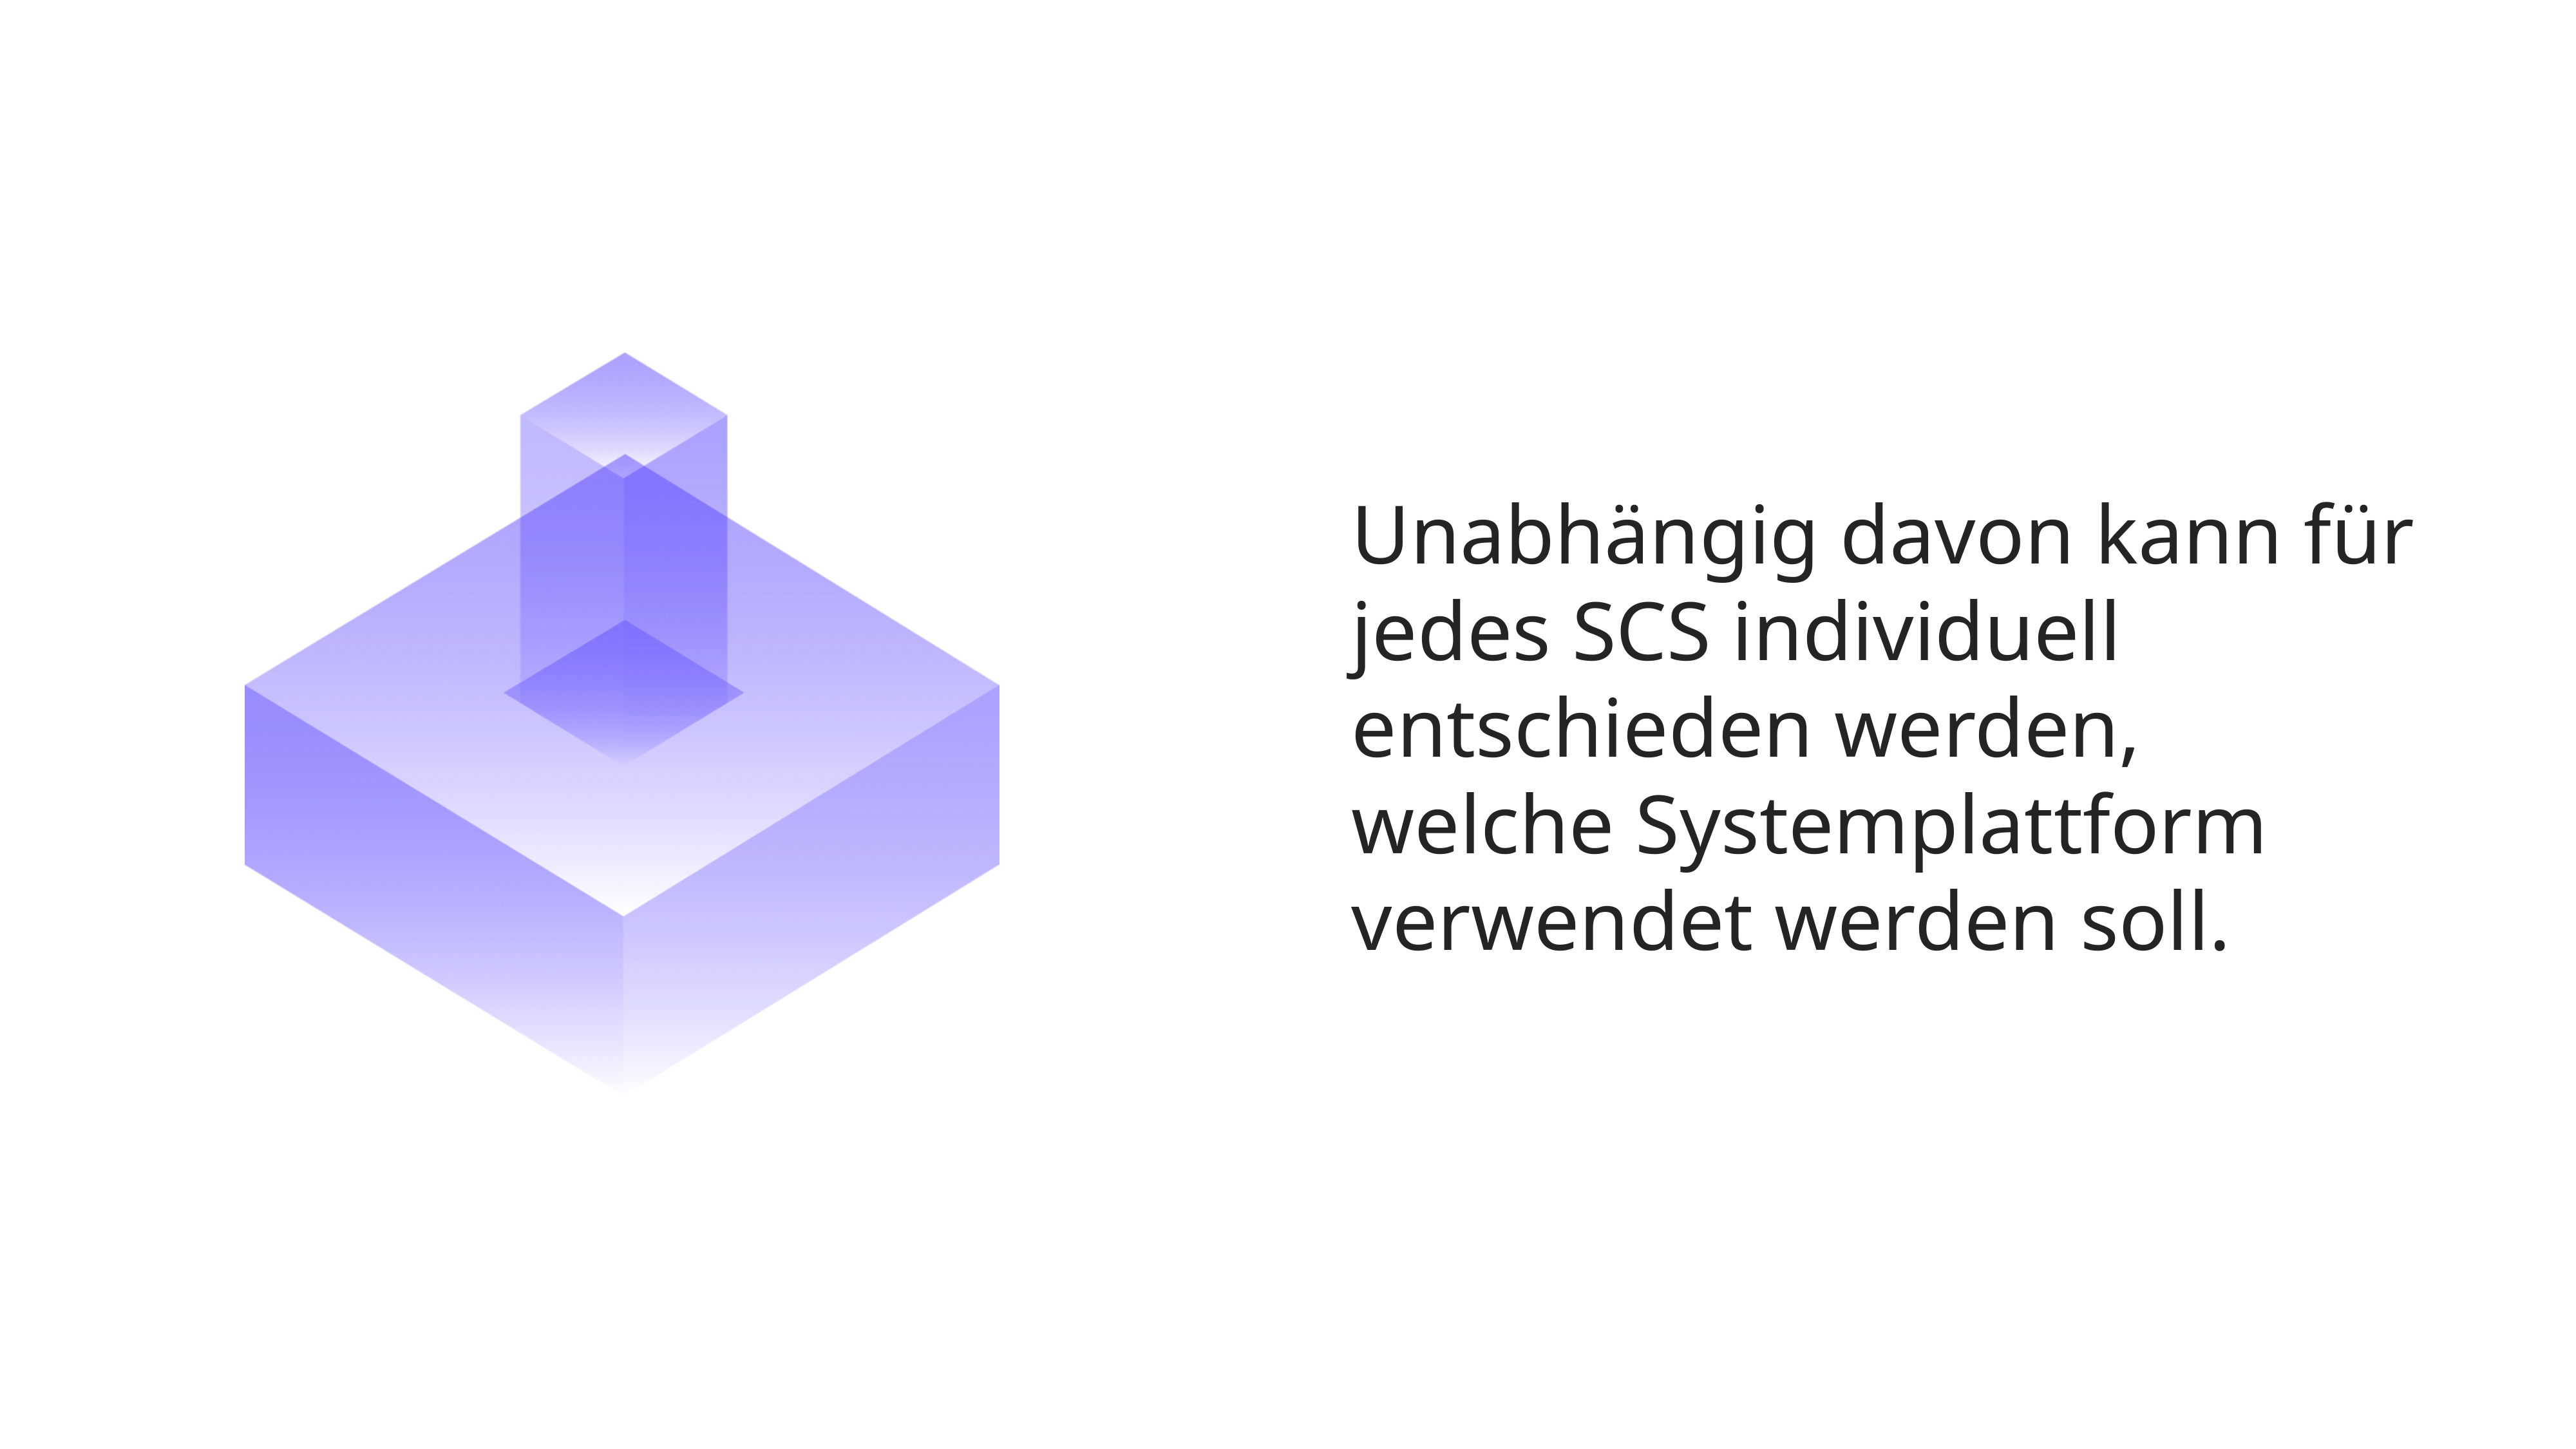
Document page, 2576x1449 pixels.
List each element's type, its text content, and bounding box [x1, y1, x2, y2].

picture [245, 352, 999, 1097]
list Unabhängig davon kann für jedes SCS individuell entschieden werden, welche Systemplattform verwendet werden soll. [1351, 127, 2423, 1322]
